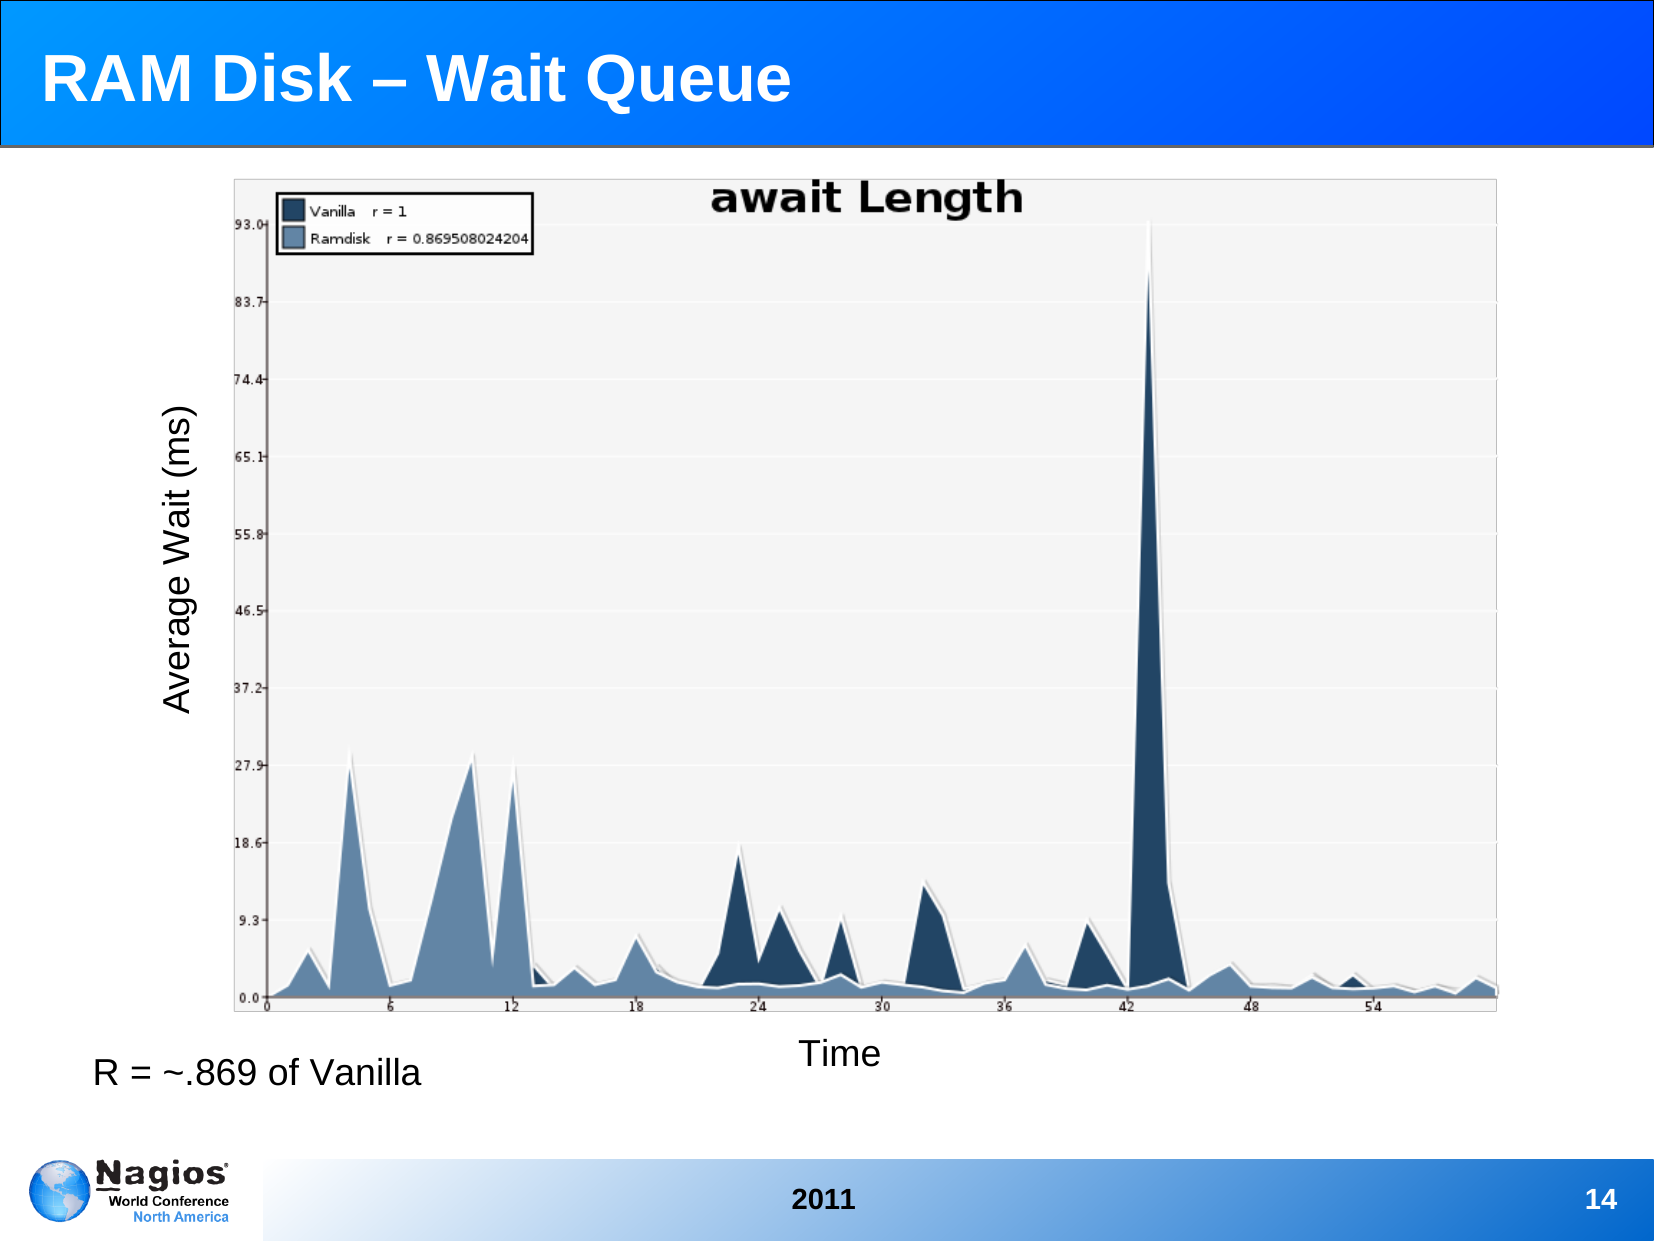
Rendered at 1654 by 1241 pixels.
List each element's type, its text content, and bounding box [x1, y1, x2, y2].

text_box R = ~.869 of Vanilla [77, 1044, 583, 1102]
title RAM Disk – Wait Queue [41, 29, 1248, 127]
text_box Time [783, 1026, 897, 1082]
picture [29, 1159, 229, 1235]
text_box Average Wait (ms) [147, 389, 205, 730]
picture [220, 165, 1511, 1026]
